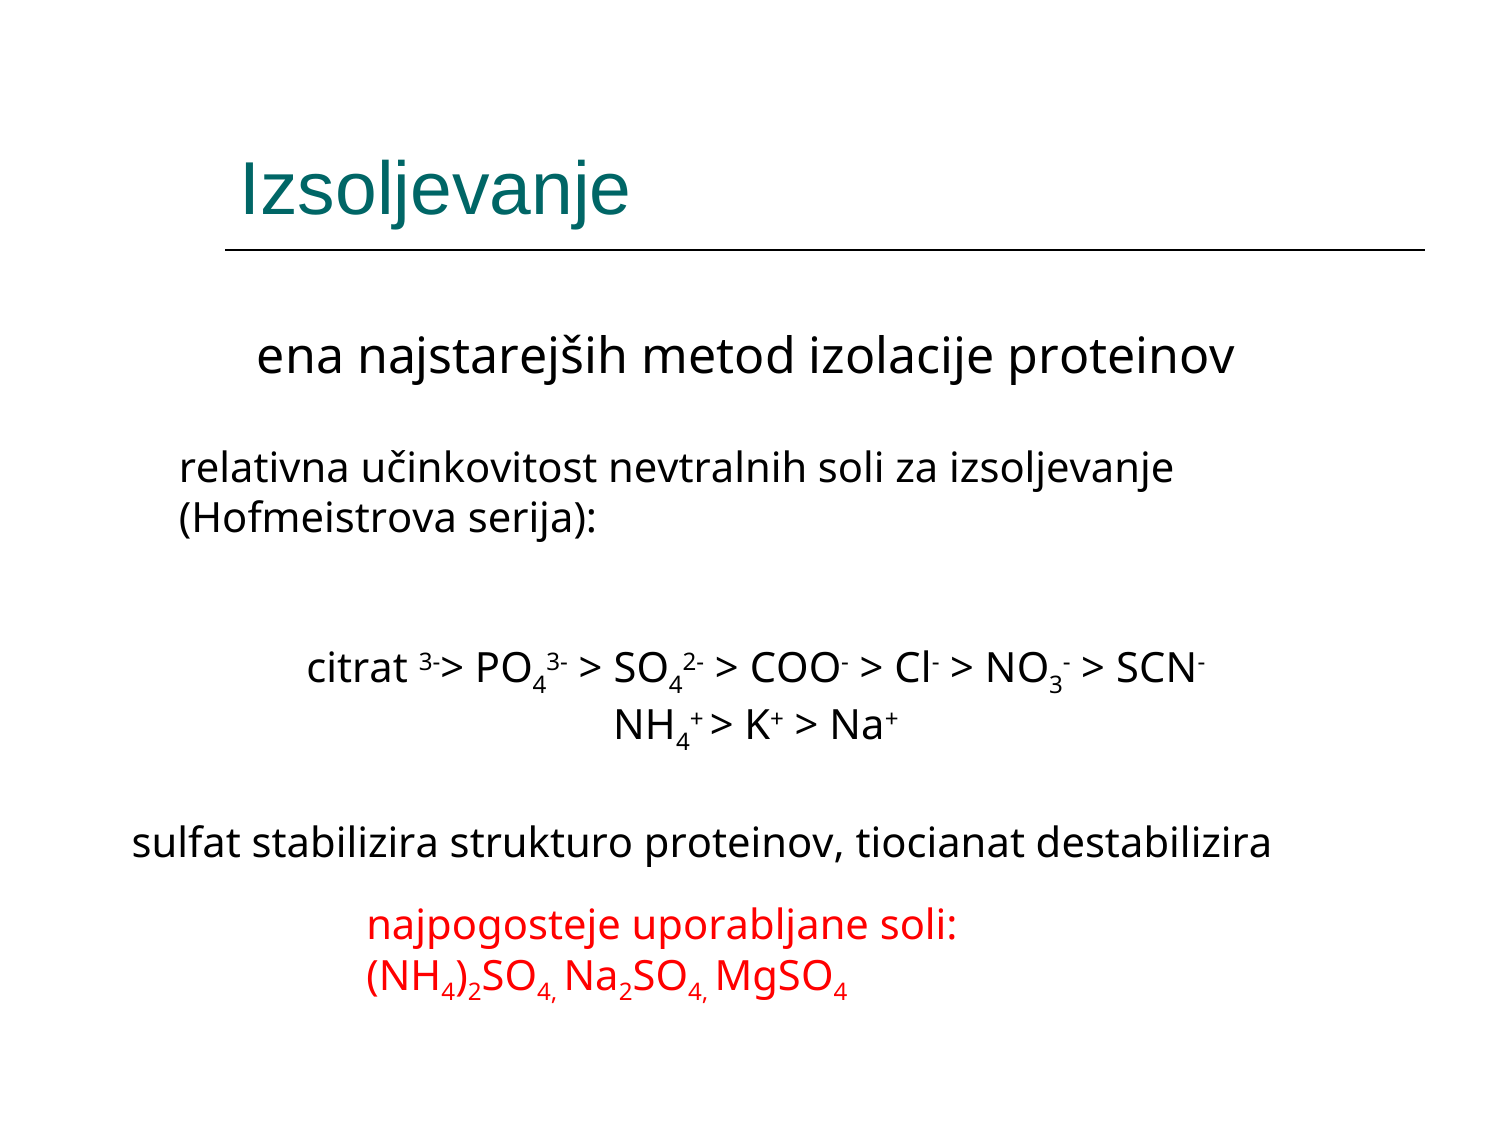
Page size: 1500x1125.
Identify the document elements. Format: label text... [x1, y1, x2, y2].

text_box relativna učinkovitost nevtralnih soli za izsoljevanje (Hofmeistrova serija): citrat 3-> PO43- > SO42- > COO- > Cl- > NO3- > SCN- NH4+ > K+ > Na+ [164, 433, 1348, 808]
title Izsoljevanje [224, 49, 1425, 237]
list ena najstarejših metod izolacije proteinov [224, 299, 1425, 468]
text_box najpogosteje uporabljane soli: (NH4)2SO4, Na2SO4, MgSO4 [351, 890, 1102, 1013]
text_box sulfat stabilizira strukturo proteinov, tiocianat destabilizira [116, 808, 1395, 875]
